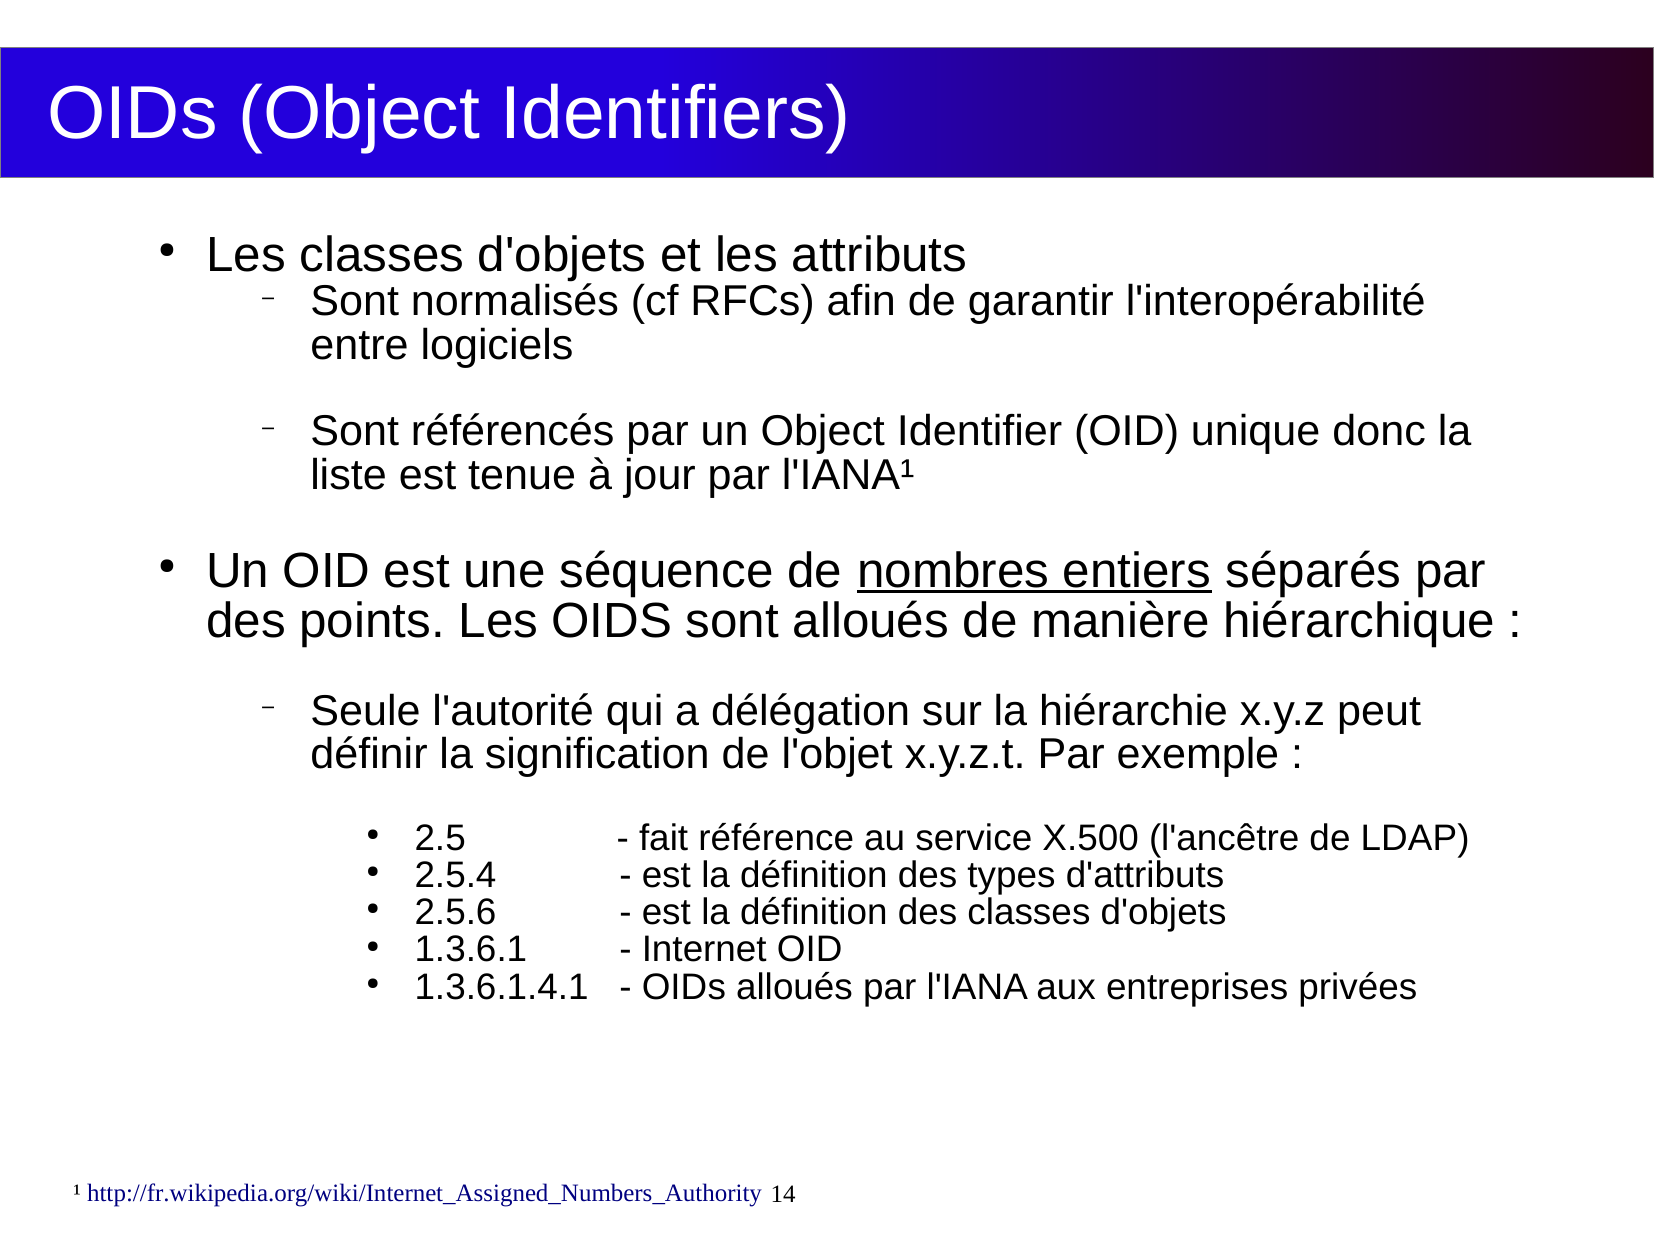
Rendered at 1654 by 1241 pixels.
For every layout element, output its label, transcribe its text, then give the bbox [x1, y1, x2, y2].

list Les classes d'objets et les attributs Sont normalisés (cf RFCs) afin de garantir l'interopérabilité entre logiciels Sont référencés par un Object Identifier (OID) unique donc la liste est tenue à jour par l'IANA¹ Un OID est une séquence de nombres entiers séparés par des points. Les OIDS sont alloués de manière hiérarchique : Seule l'autorité qui a délégation sur la hiérarchie x.y.z peut définir la signification de l'objet x.y.z.t. Par exemple : 2.5 - fait référence au service X.500 (l'ancêtre de LDAP) 2.5.4 - est la définition des types d'attributs 2.5.6 - est la définition des classes d'objets 1.3.6.1 - Internet OID 1.3.6.1.4.1 - OIDs alloués par l'IANA aux entreprises privées [116, 231, 1528, 1063]
text_box ¹ http://fr.wikipedia.org/wiki/Internet_Assigned_Numbers_Authority [52, 1169, 776, 1215]
title OIDs (Object Identifiers) [47, 6, 1477, 225]
